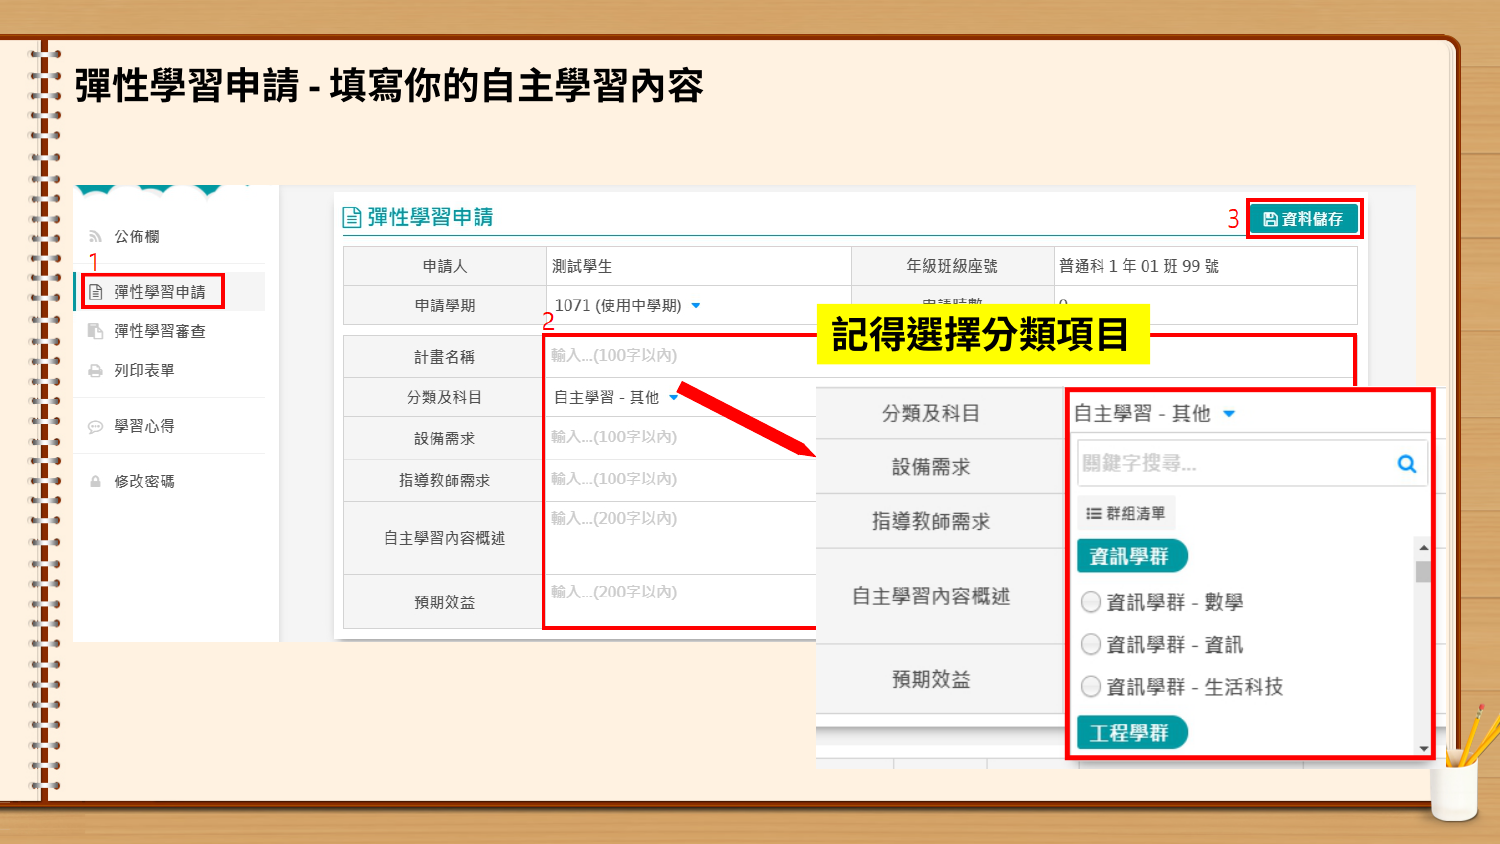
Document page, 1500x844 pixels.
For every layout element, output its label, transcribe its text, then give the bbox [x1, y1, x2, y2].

text_box 彈性學習申請-填寫你的自主學習內容 [0, 54, 868, 114]
text_box 記得選擇分類項目 [816, 303, 1151, 365]
picture [73, 185, 1446, 769]
